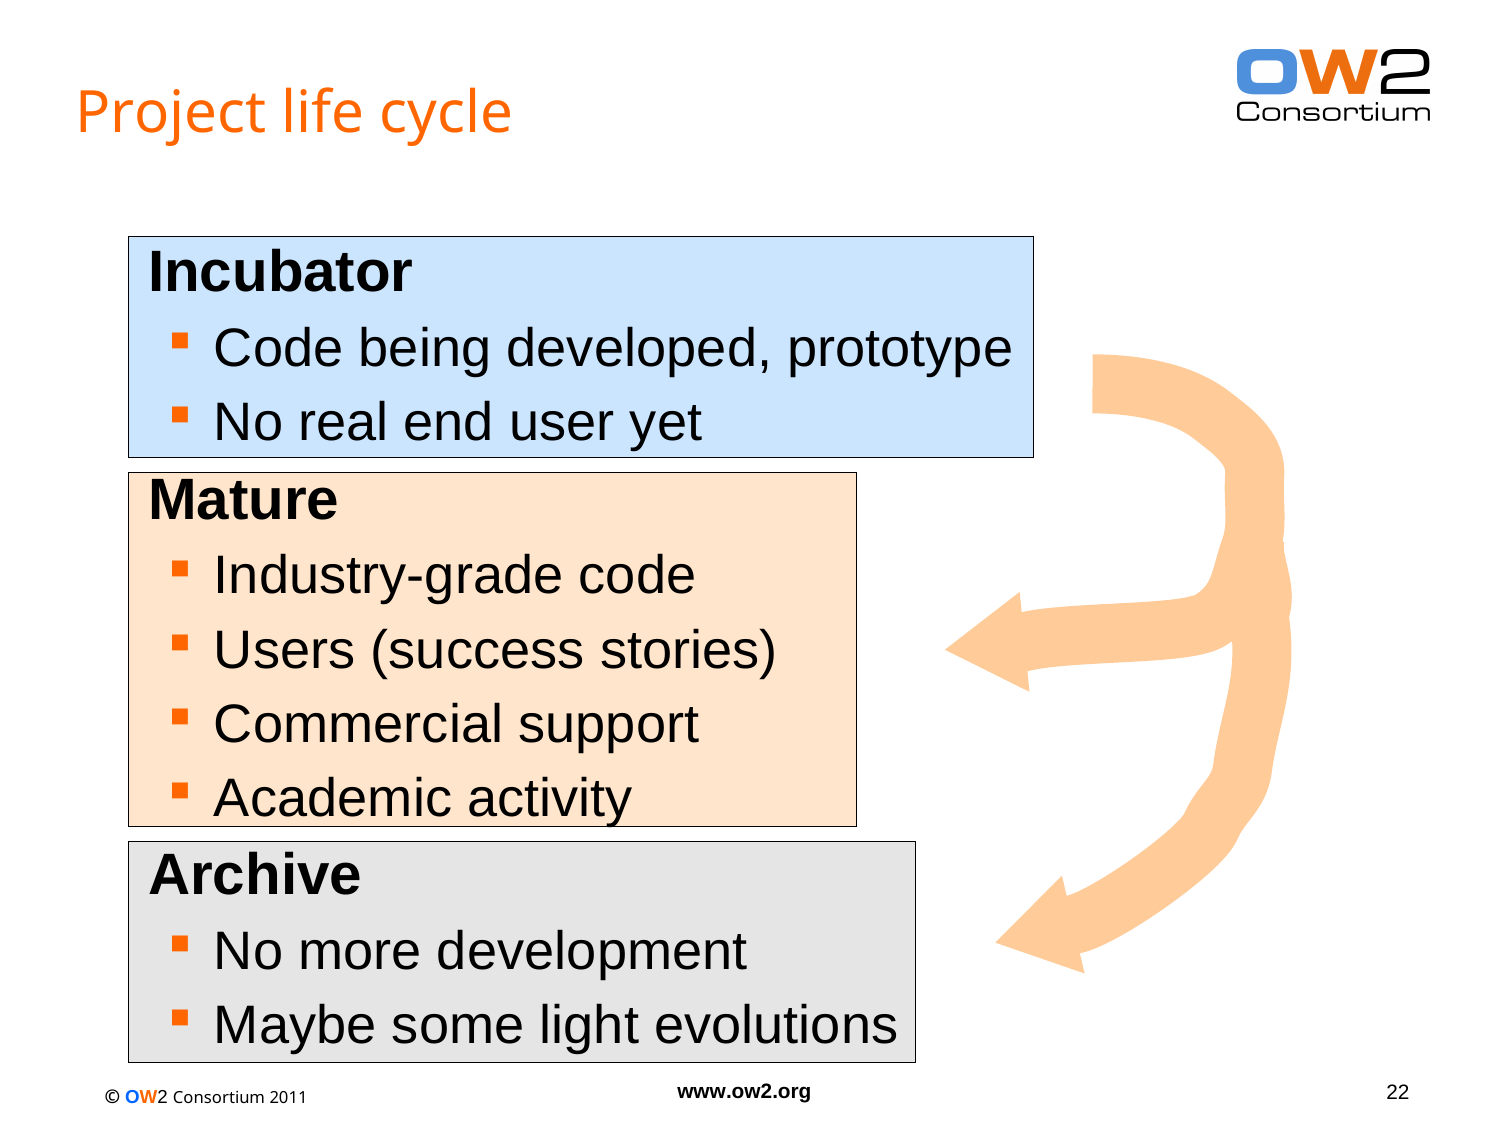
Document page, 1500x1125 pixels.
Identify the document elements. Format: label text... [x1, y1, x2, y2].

title Project life cycle [75, 21, 1175, 191]
list Incubator Code being developed, prototype No real end user yet Mature Industry-grade code Users (success stories) Commercial support Academic activity Archive No more development Maybe some light evolutions [92, 238, 1443, 1056]
text_box [128, 1056, 916, 1063]
